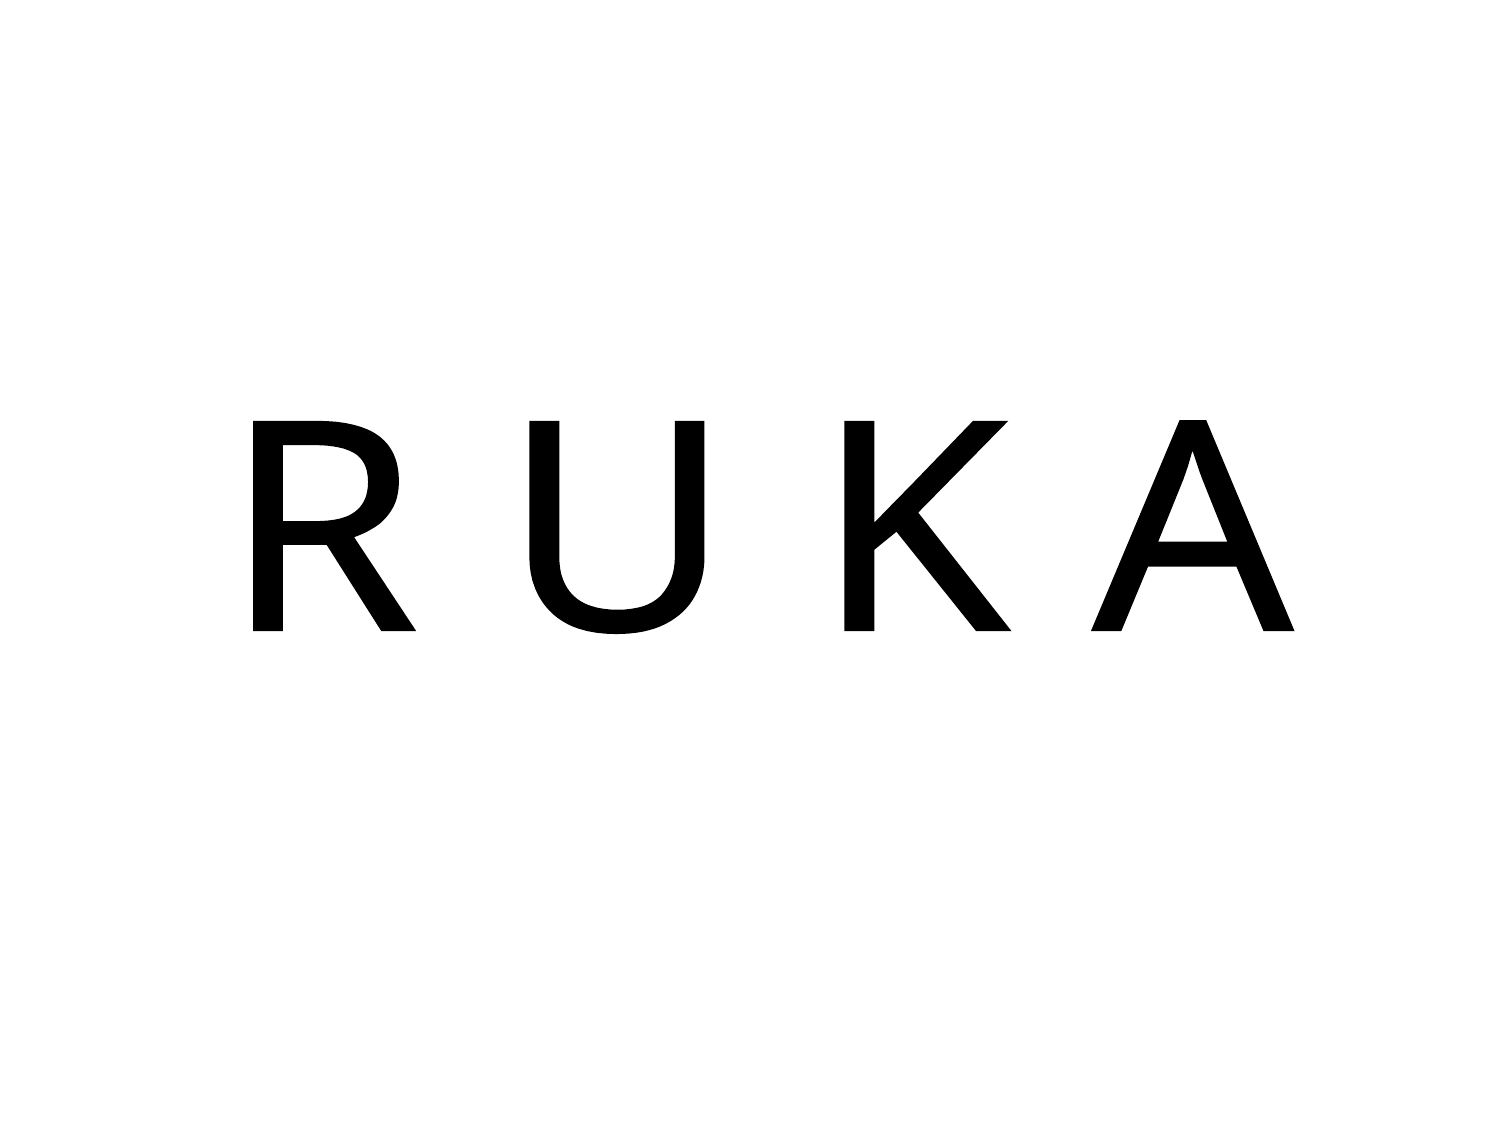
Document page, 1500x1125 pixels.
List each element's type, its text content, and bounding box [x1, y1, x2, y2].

text_box R U K A [1092, 420, 1294, 631]
text_box R U K A [845, 421, 1010, 631]
text_box R U K A [253, 421, 415, 631]
text_box R U K A [530, 421, 704, 634]
